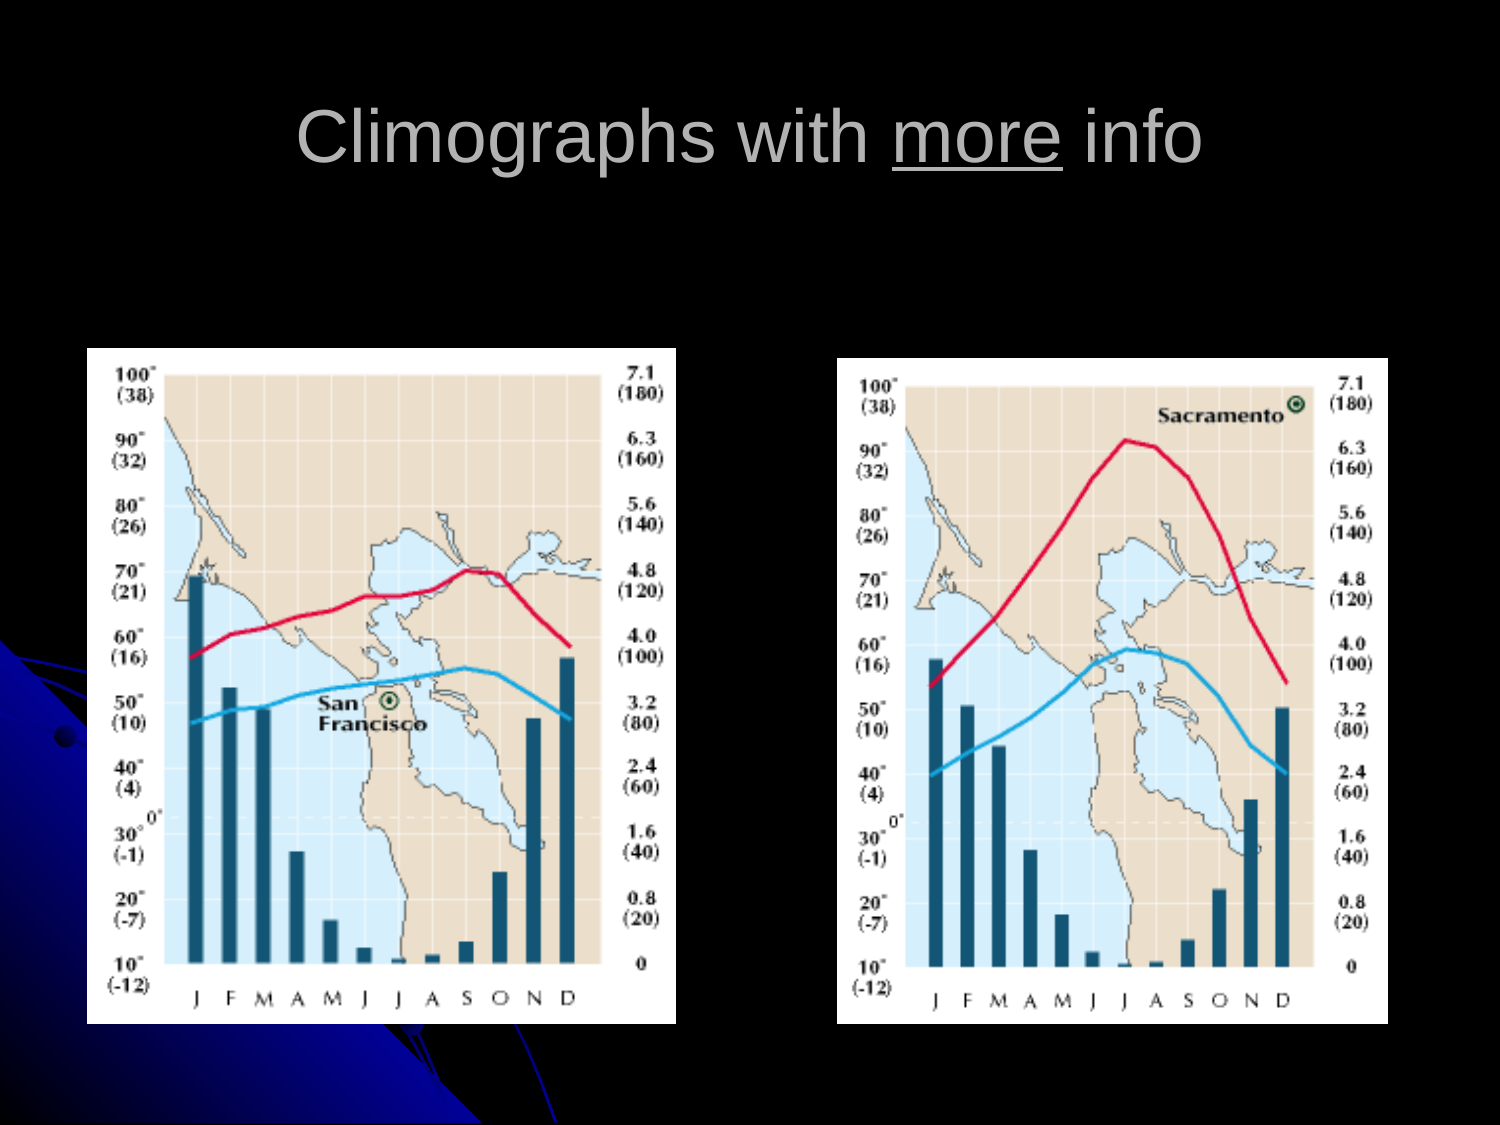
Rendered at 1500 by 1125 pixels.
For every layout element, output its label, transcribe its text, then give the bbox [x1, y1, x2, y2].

title Climographs with more info [75, 45, 1426, 233]
picture [87, 348, 676, 1024]
picture [837, 358, 1388, 1024]
